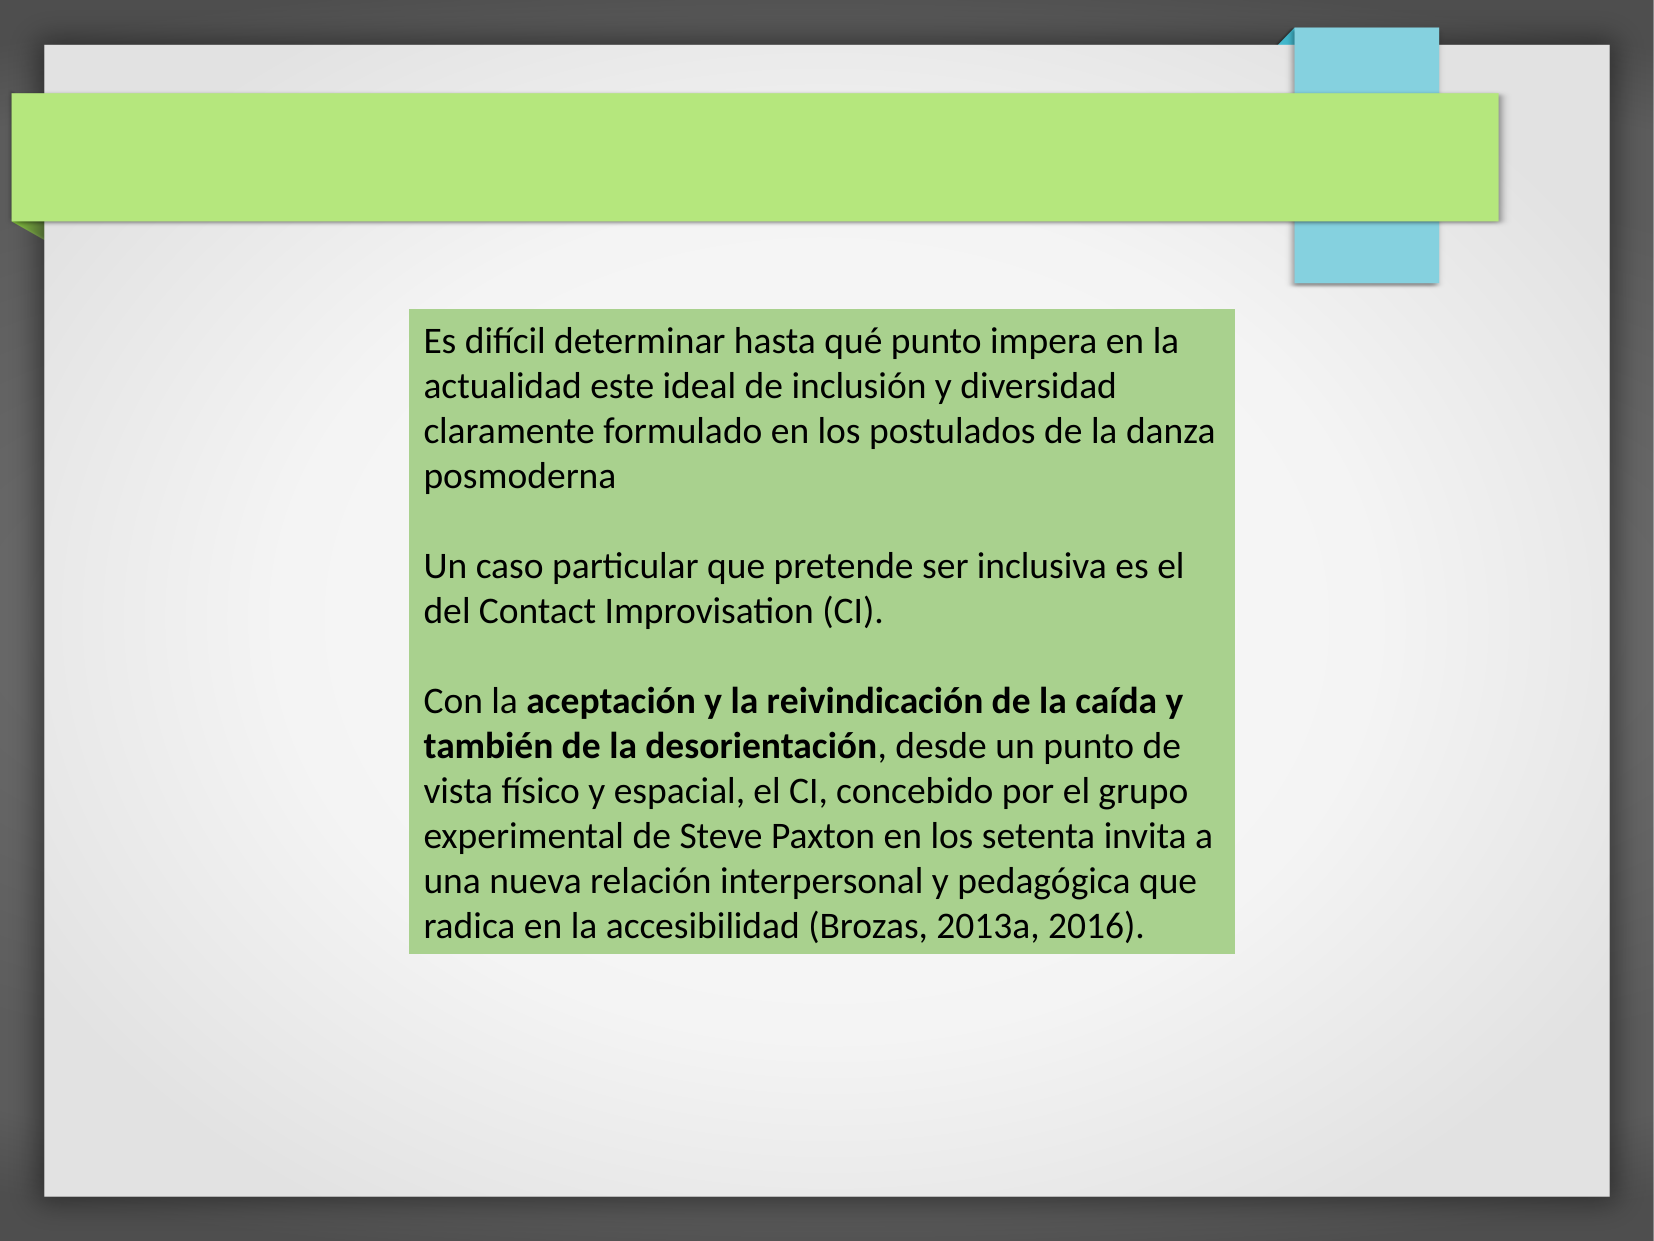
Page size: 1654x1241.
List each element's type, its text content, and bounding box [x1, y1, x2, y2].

text_box Es difícil determinar hasta qué punto impera en la actualidad este ideal de inclusión y diversidad claramente formulado en los postulados de la danza posmoderna Un caso particular que pretende ser inclusiva es el del Contact Improvisation (CI). Con la aceptación y la reivindicación de la caída y también de la desorientación, desde un punto de vista físico y espacial, el CI, concebido por el grupo experimental de Steve Paxton en los setenta invita a una nueva relación interpersonal y pedagógica que radica en la accesibilidad (Brozas, 2013a, 2016). [409, 309, 1235, 954]
